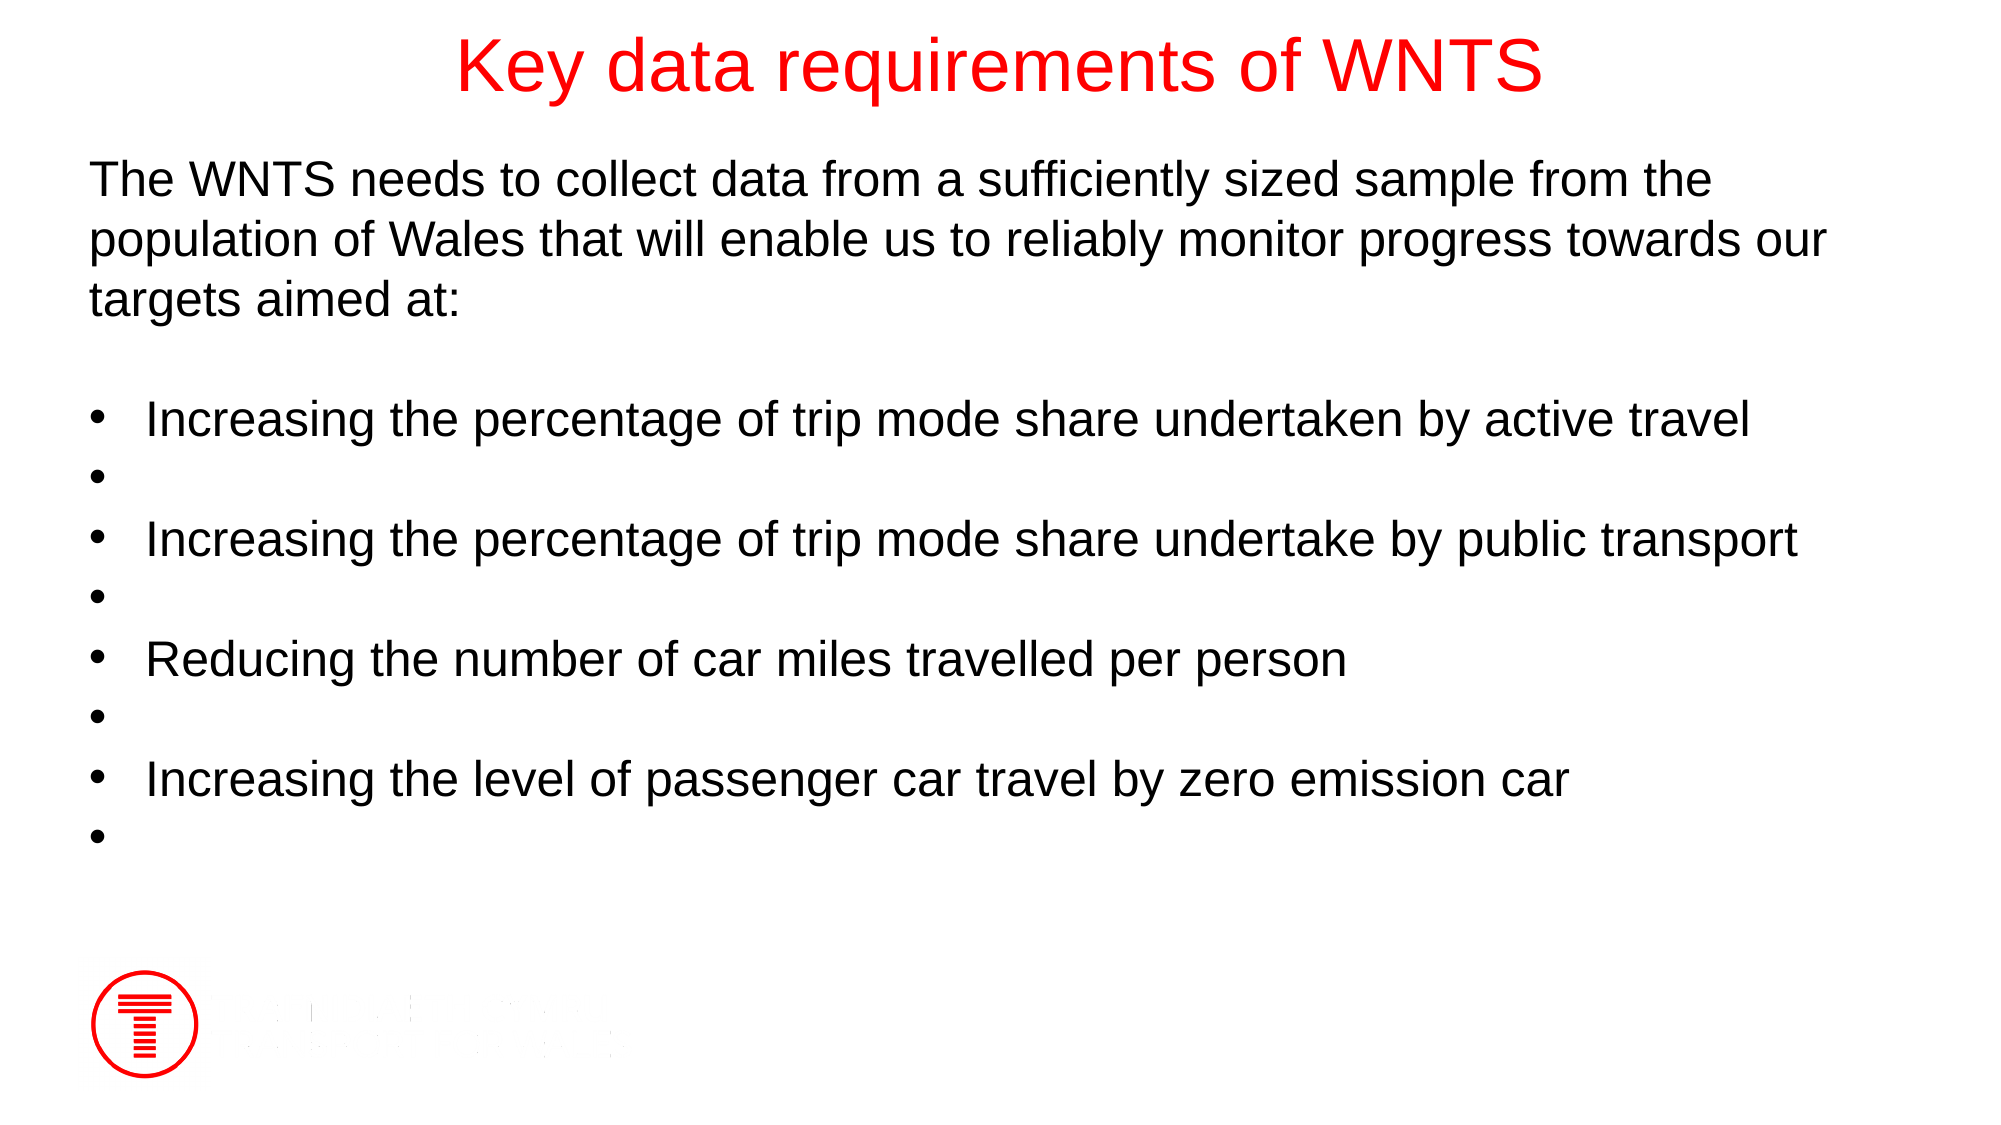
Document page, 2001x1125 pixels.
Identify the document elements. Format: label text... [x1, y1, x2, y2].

text_box The WNTS needs to collect data from a sufficiently sized sample from the population of Wales that will enable us to reliably monitor progress towards our targets aimed at: Increasing the percentage of trip mode share undertaken by active travel Increasing the percentage of trip mode share undertake by public transport Reducing the number of car miles travelled per person Increasing the level of passenger car travel by zero emission car [73, 138, 1927, 987]
text_box Key data requirements of WNTS [43, 25, 1958, 110]
